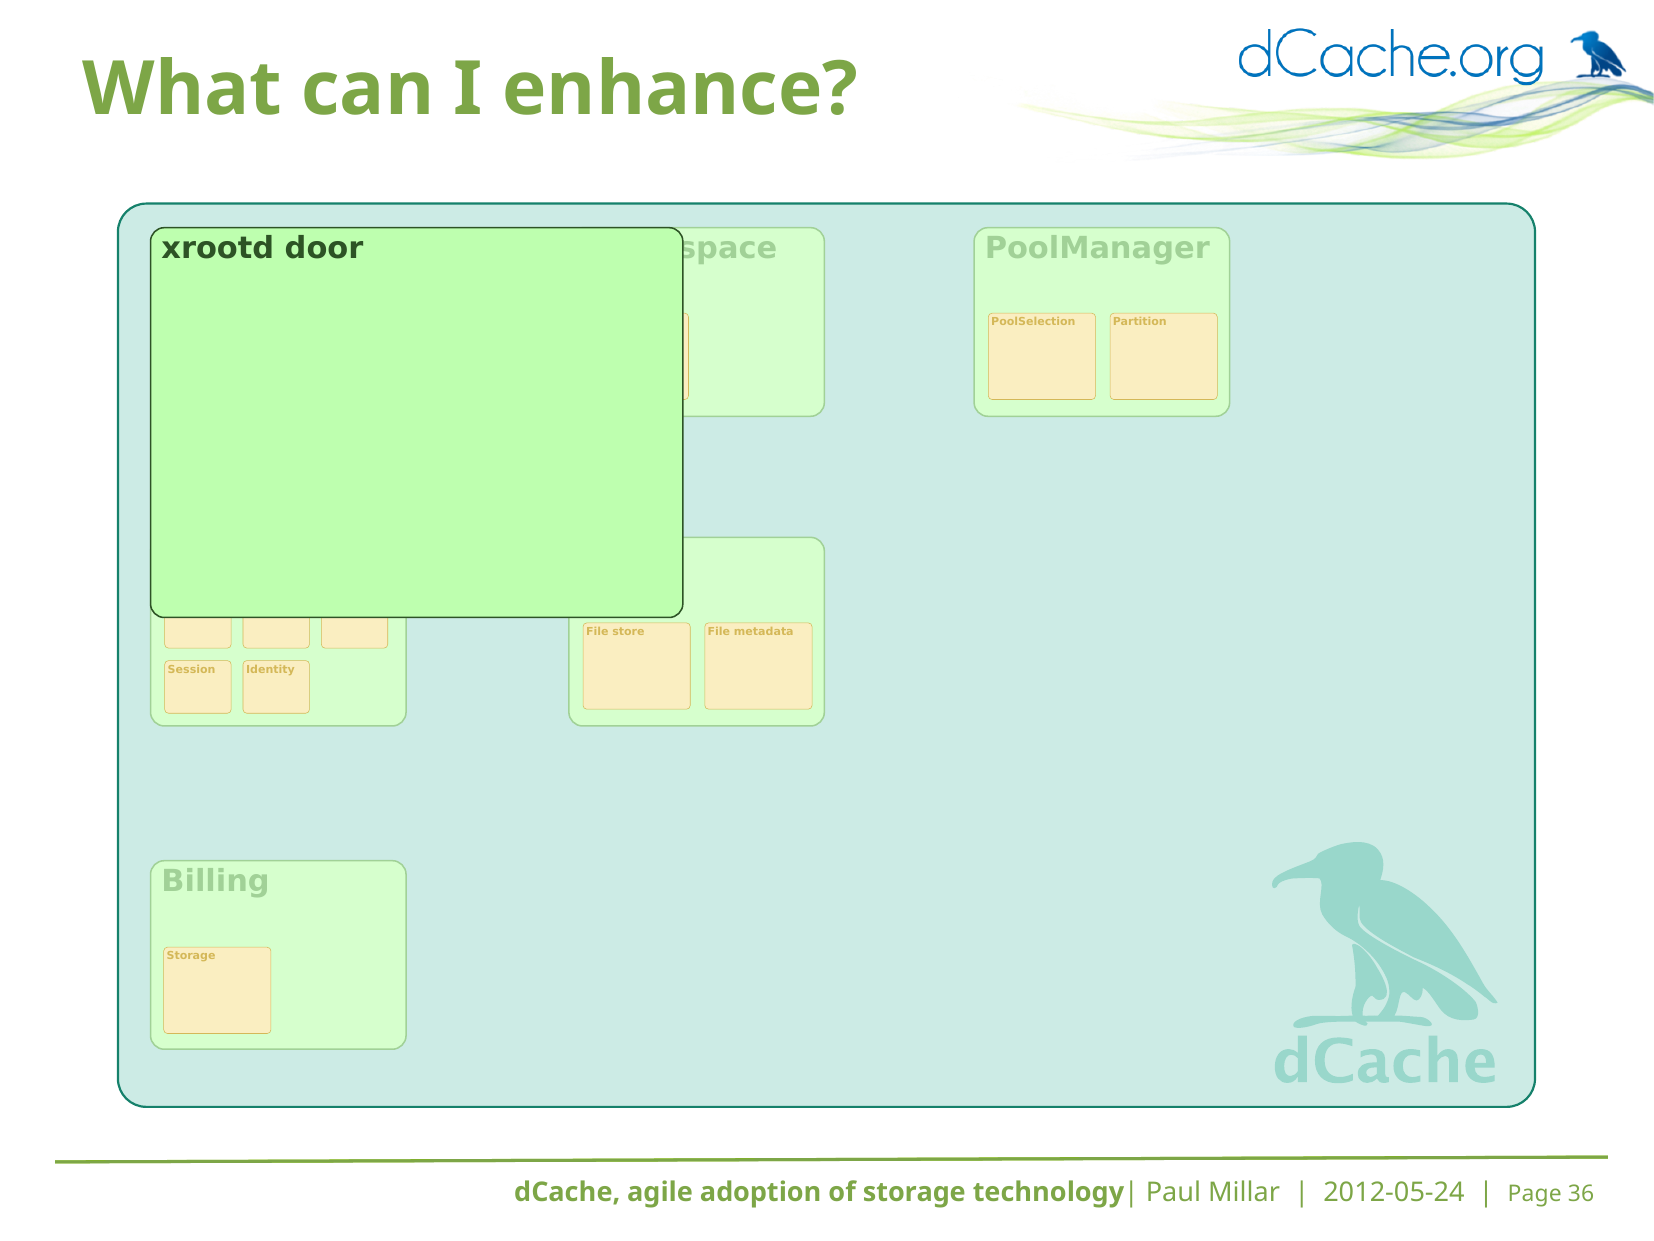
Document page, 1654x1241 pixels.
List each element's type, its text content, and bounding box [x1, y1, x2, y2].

title What can I enhance? [82, 37, 1605, 134]
picture [956, 16, 1654, 169]
picture [115, 201, 1538, 1110]
